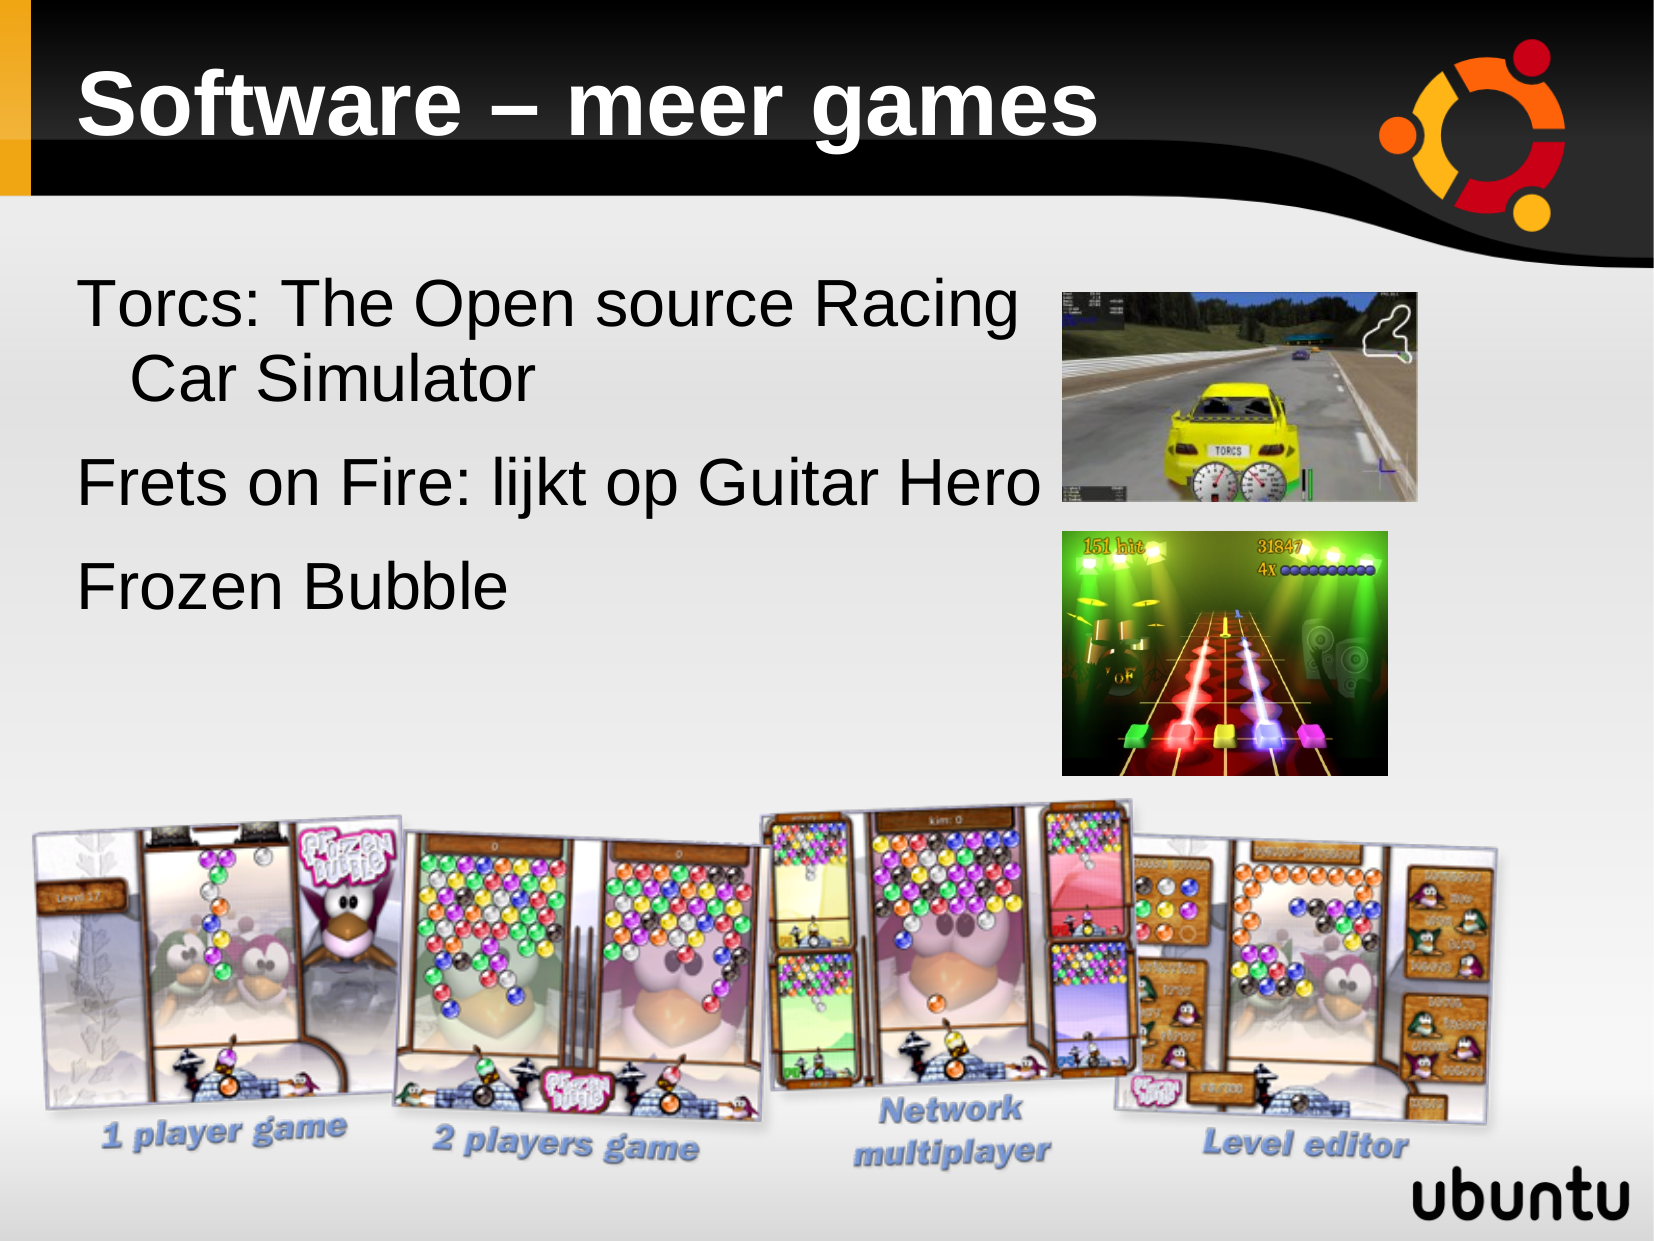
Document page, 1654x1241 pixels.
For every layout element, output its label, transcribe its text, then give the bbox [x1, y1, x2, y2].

title Software – meer games [76, 7, 1565, 200]
list Torcs: The Open source Racing Car Simulator Frets on Fire: lijkt op Guitar Hero Frozen Bubble [59, 265, 1046, 797]
picture [0, 0, 1654, 1241]
